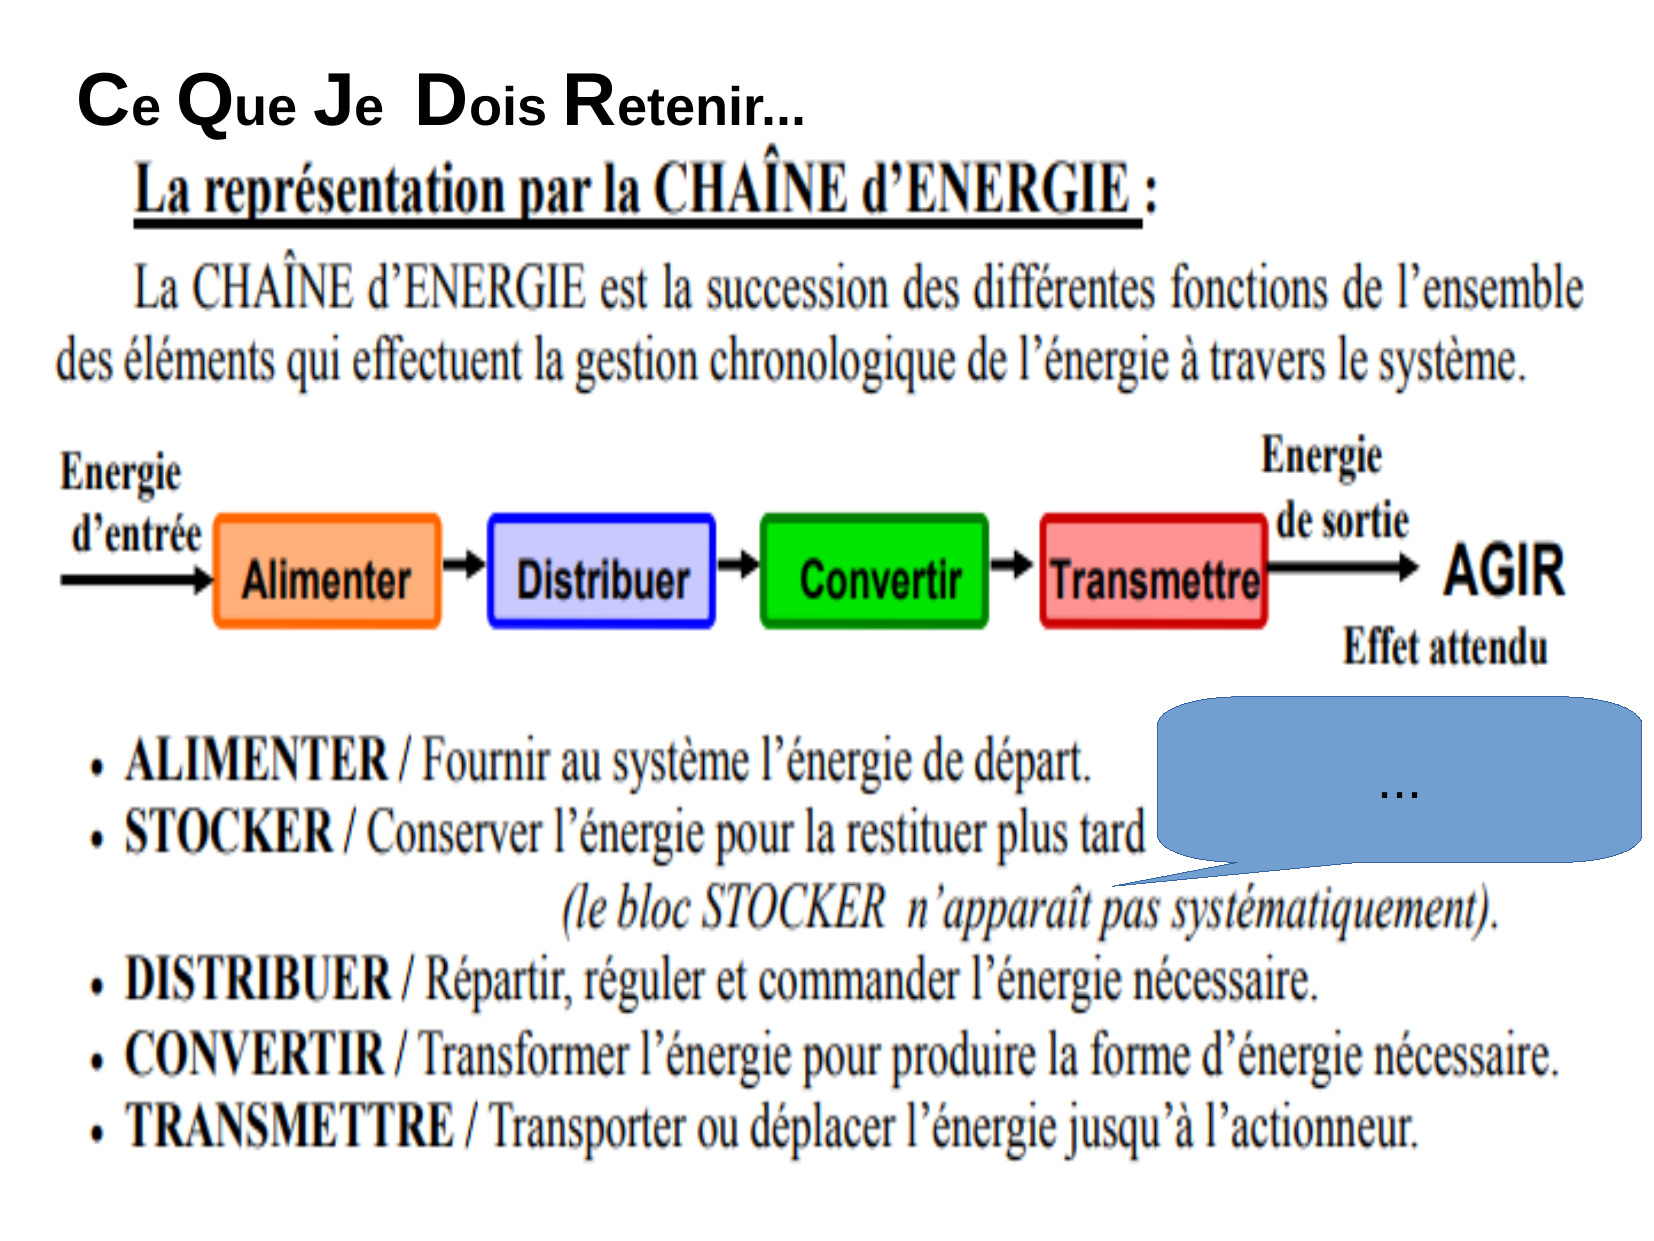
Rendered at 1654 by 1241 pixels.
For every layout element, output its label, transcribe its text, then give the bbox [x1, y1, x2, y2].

picture [47, 141, 1593, 1199]
text_box Ce Que Je Dois Retenir... [62, 49, 851, 149]
text_box ... [1112, 696, 1642, 887]
